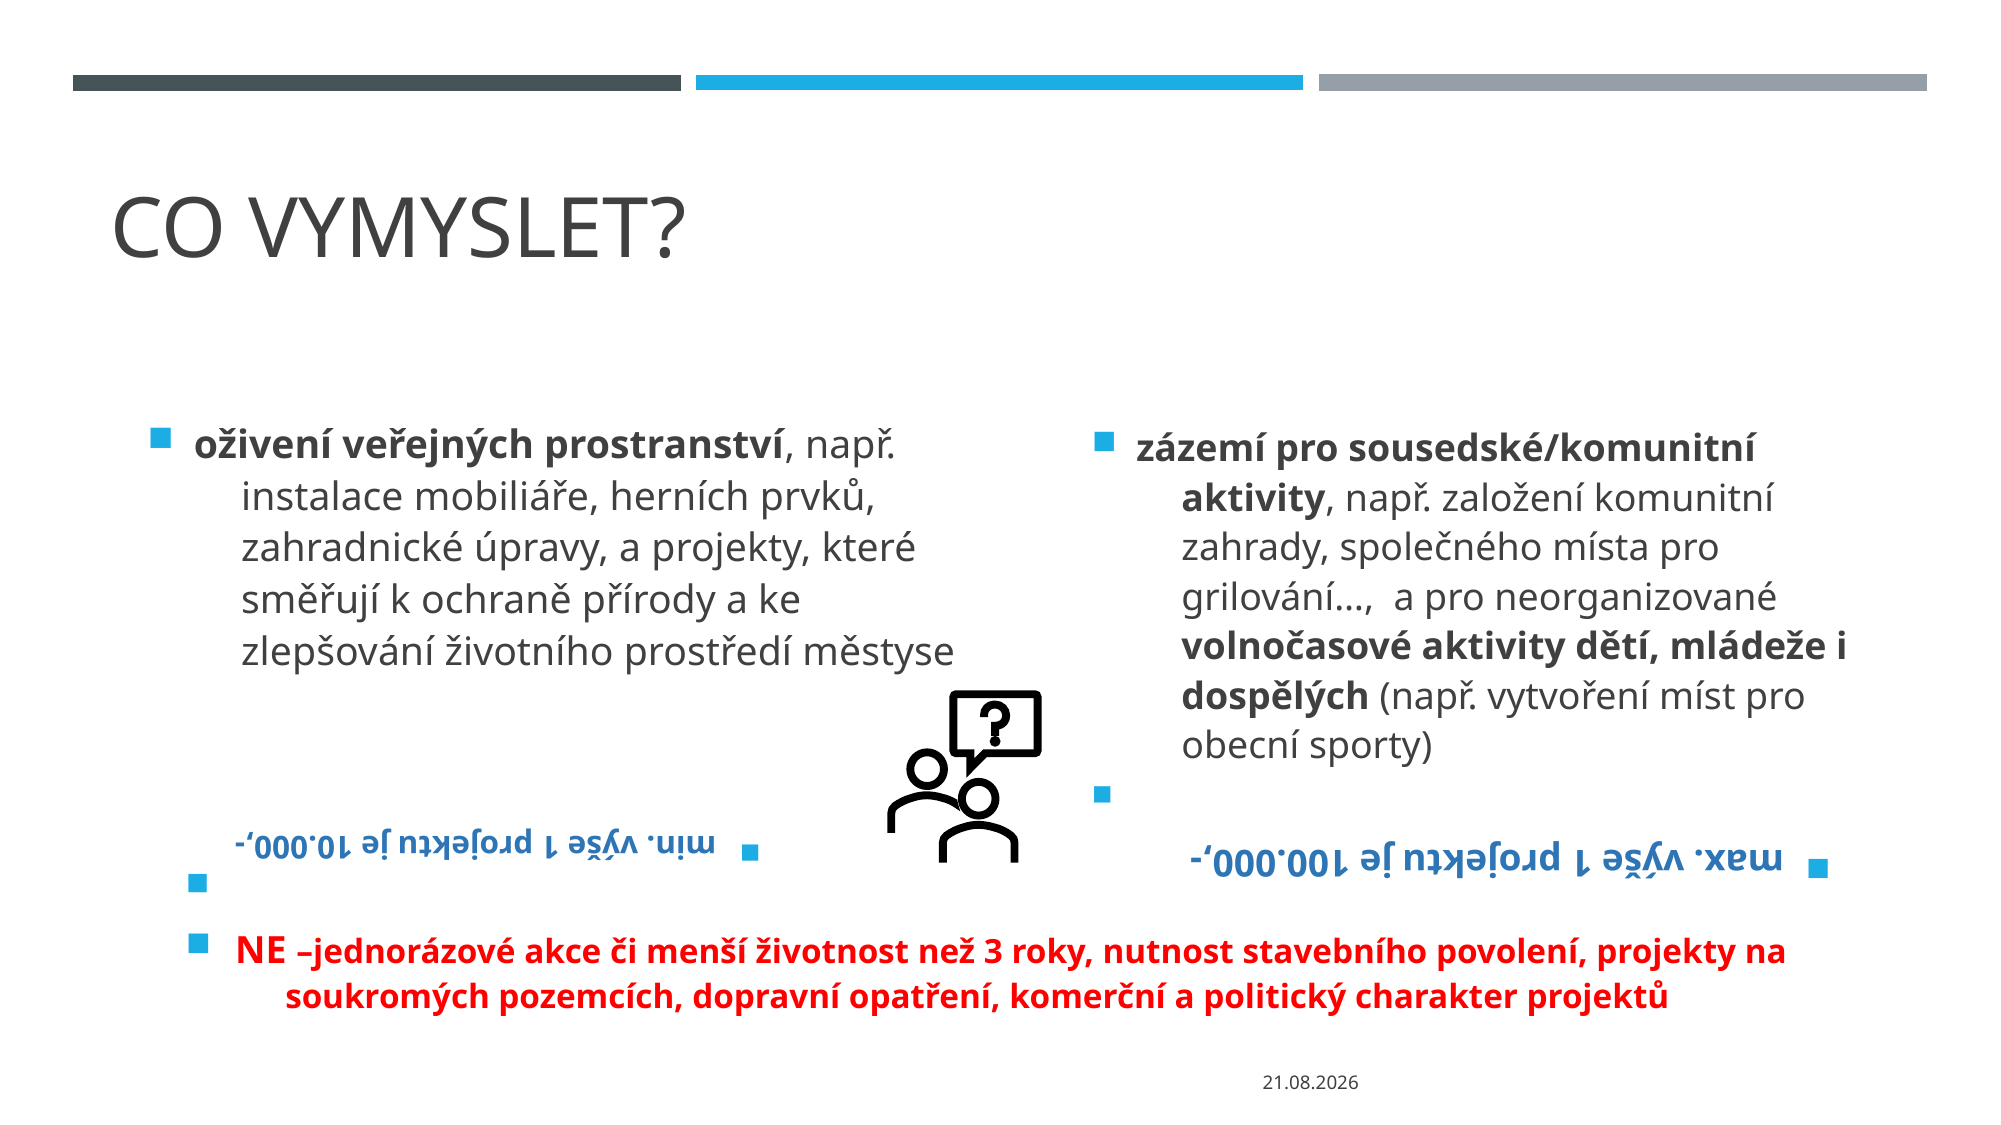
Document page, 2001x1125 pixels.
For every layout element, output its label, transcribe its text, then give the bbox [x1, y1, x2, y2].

text_box zázemí pro sousedské/komunitní aktivity, např. založení komunitní zahrady, společného místa pro grilování…, a pro neorganizované volnočasové aktivity dětí, mládeže i dospělých (např. vytvoření míst pro obecní sporty) [1076, 412, 1929, 777]
list NE –jednorázové akce či menší životnost než 3 roky, nutnost stavebního povolení, projekty na soukromých pozemcích, dopravní opatření, komerční a politický charakter projektů [170, 840, 1853, 1042]
picture [862, 674, 1068, 879]
text_box oživení veřejných prostranství, např. instalace mobiliáře, herních prvků, zahradnické úpravy, a projekty, které směřují k ochraně přírody a ke zlepšování životního prostředí městyse [131, 382, 984, 747]
text_box 23.04.2023 [1247, 1053, 1715, 1114]
title Co vymyslet? [95, 119, 1905, 282]
text_box max. výše 1 projektu je 100.000,- [1157, 794, 1847, 891]
text_box min. výše 1 projektu je 10.000,- [170, 776, 777, 889]
